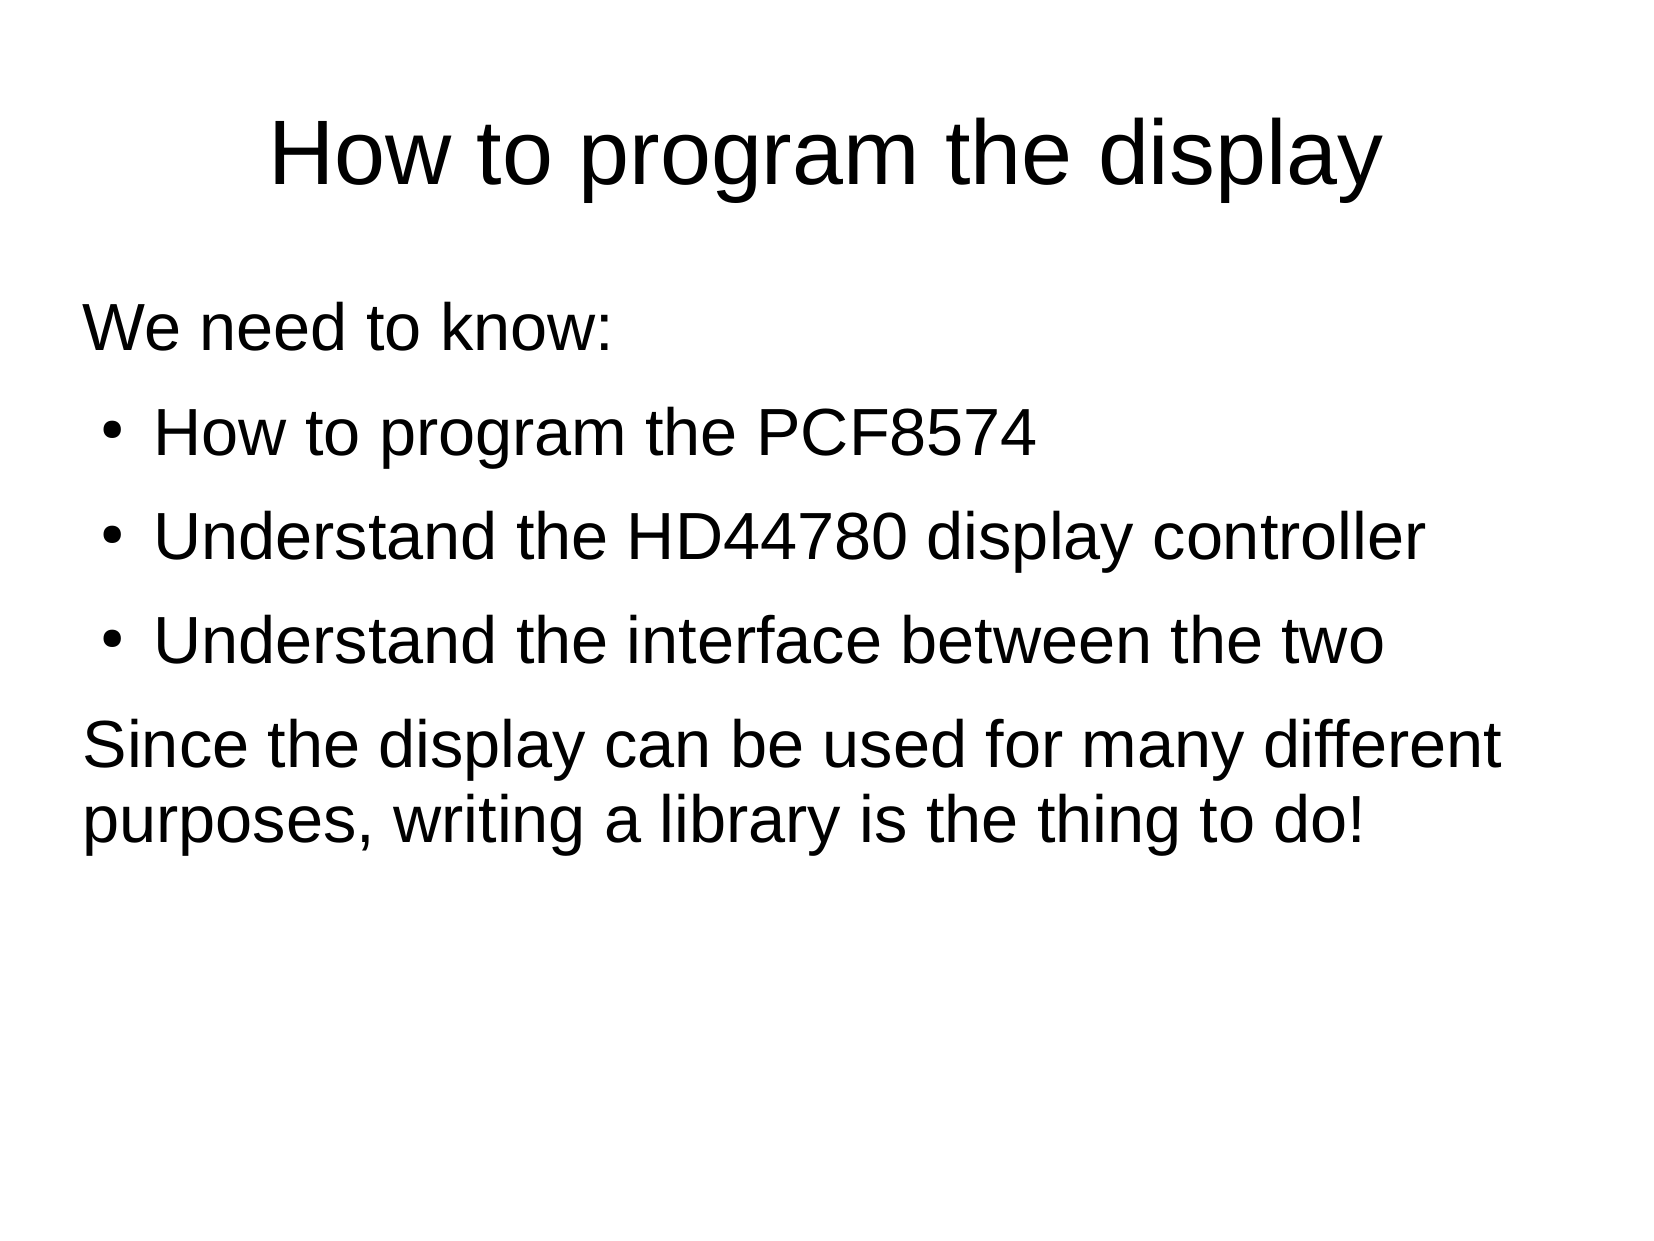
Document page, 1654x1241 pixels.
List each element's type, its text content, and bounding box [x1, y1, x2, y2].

list We need to know: How to program the PCF8574 Understand the HD44780 display controller Understand the interface between the two Since the display can be used for many different purposes, writing a library is the thing to do! [82, 290, 1571, 1010]
title How to program the display [82, 49, 1571, 257]
